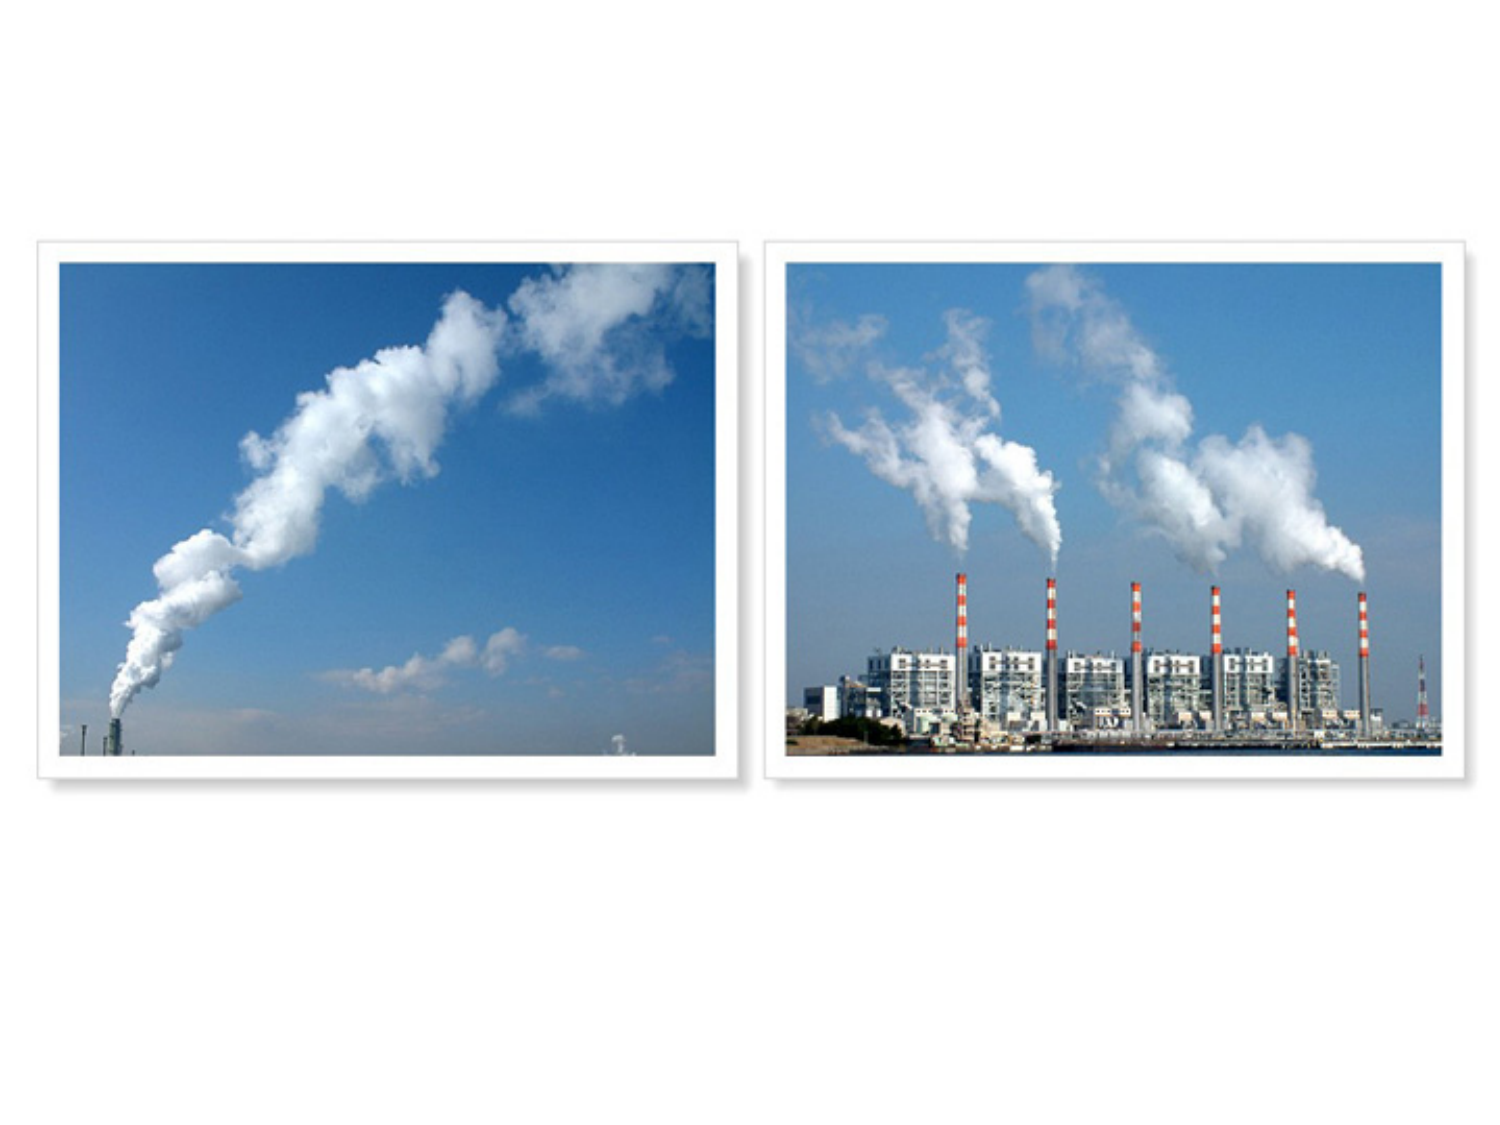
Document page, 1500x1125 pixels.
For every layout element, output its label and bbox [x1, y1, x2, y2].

picture [10, 181, 1498, 955]
